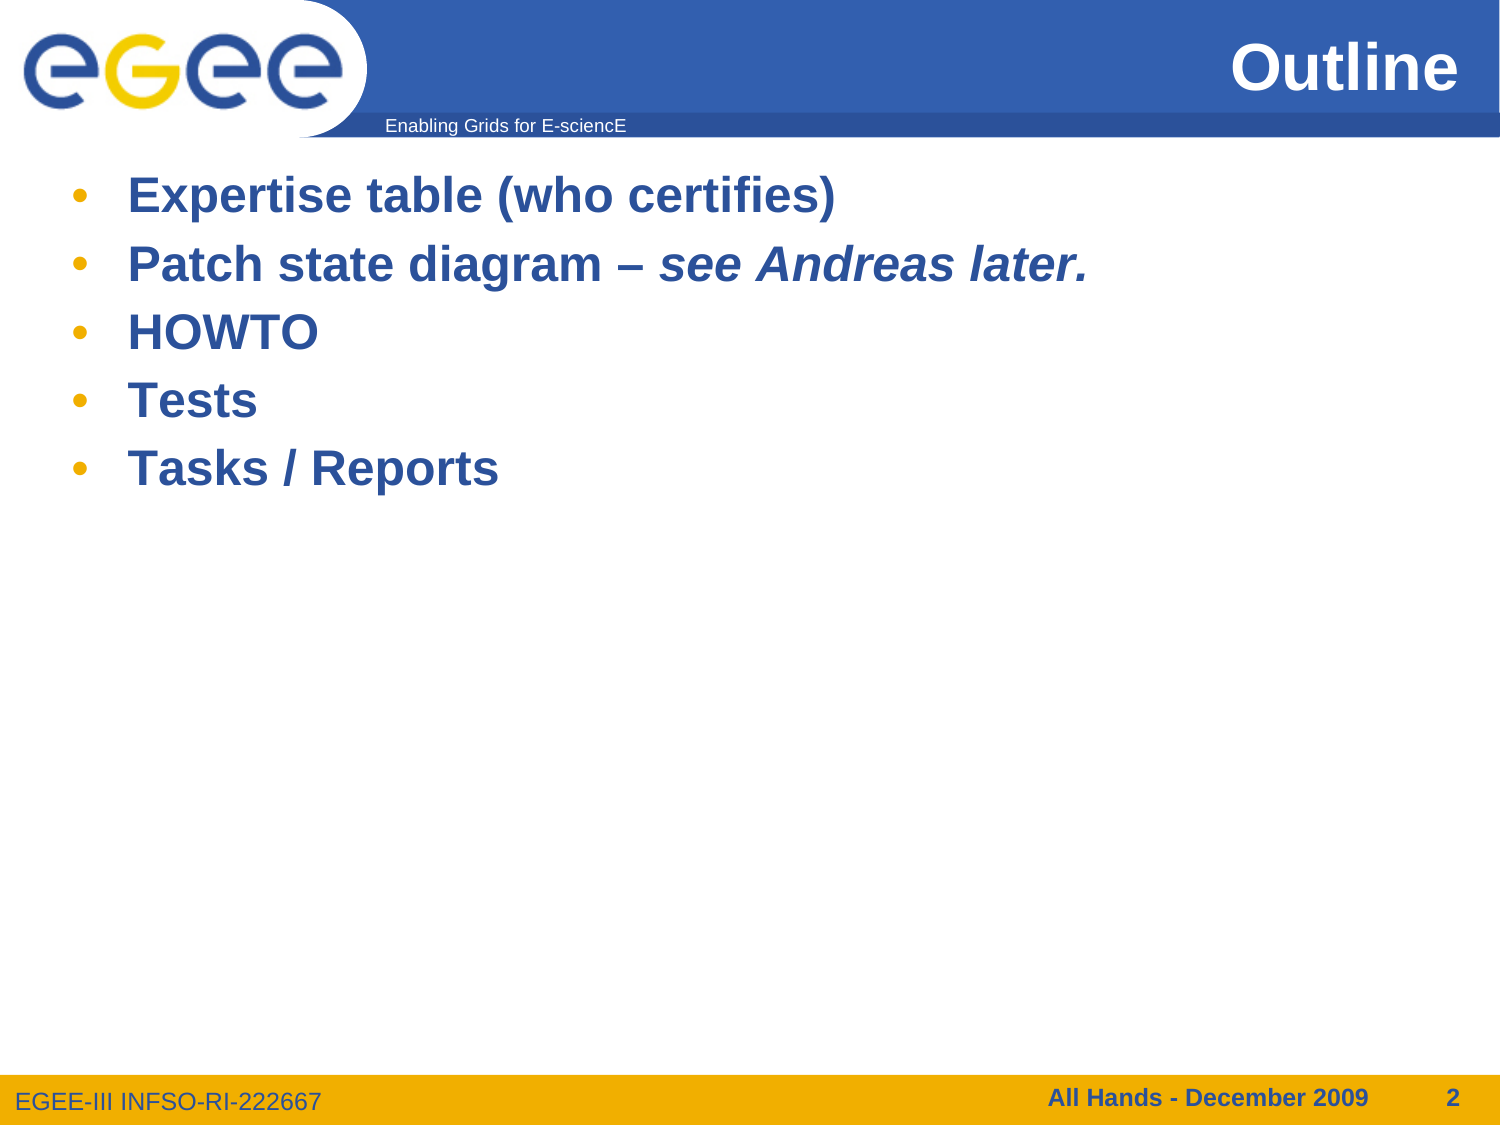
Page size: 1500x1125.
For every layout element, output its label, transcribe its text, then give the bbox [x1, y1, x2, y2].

list Expertise table (who certifies) Patch state diagram – see Andreas later. HOWTO Tests Tasks / Reports [56, 159, 1466, 1051]
title Outline [369, 10, 1475, 124]
picture [18, 30, 349, 112]
